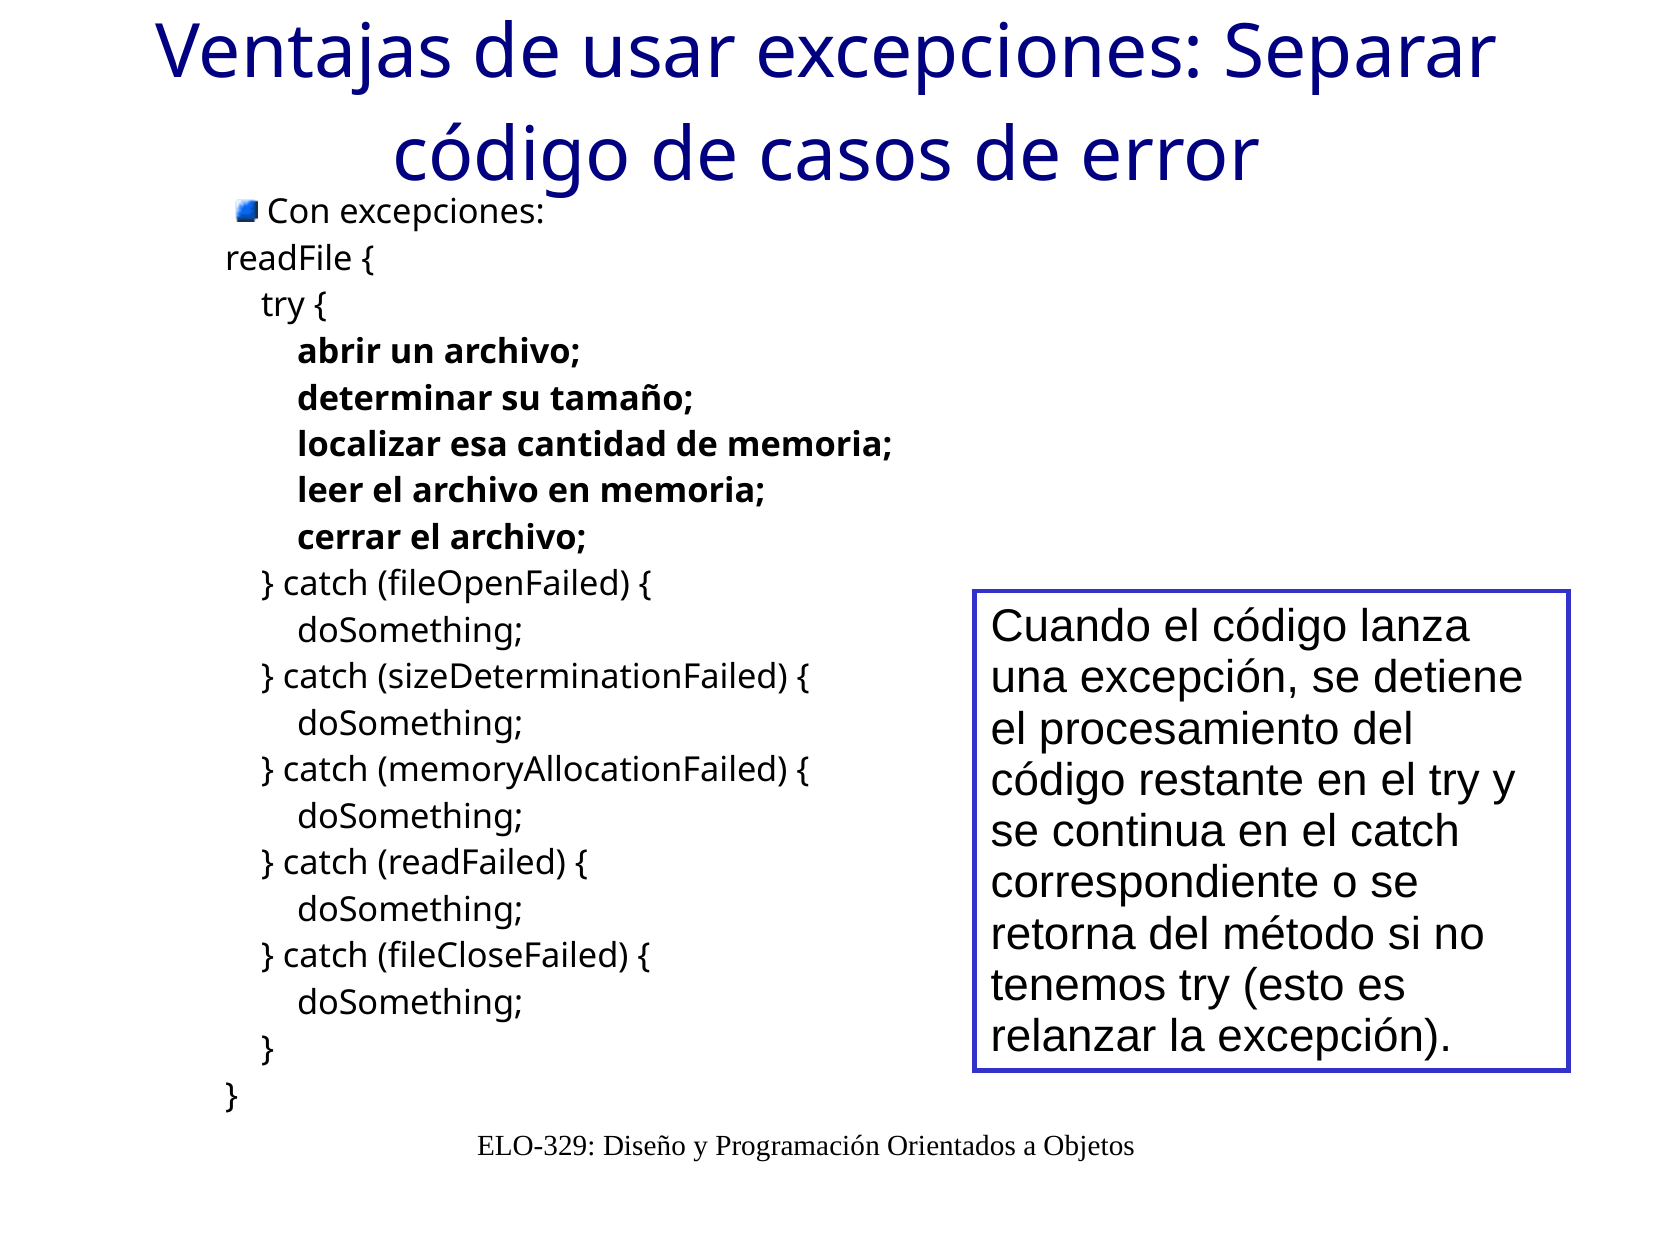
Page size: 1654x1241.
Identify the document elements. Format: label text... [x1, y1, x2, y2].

text_box Cuando el código lanza una excepción, se detiene el procesamiento del código restante en el try y se continua en el catch correspondiente o se retorna del método si no tenemos try (esto es relanzar la excepción). [974, 590, 1569, 1071]
title Ventajas de usar excepciones: Separar código de casos de error [82, 17, 1571, 183]
list Con excepciones: readFile { try { abrir un archivo; determinar su tamaño; localizar esa cantidad de memoria; leer el archivo en memoria; cerrar el archivo; } catch (fileOpenFailed) { doSomething; } catch (sizeDeterminationFailed) { doSomething; } catch (memoryAllocationFailed) { doSomething; } catch (readFailed) { doSomething; } catch (fileCloseFailed) { doSomething; } } [225, 187, 1571, 1126]
